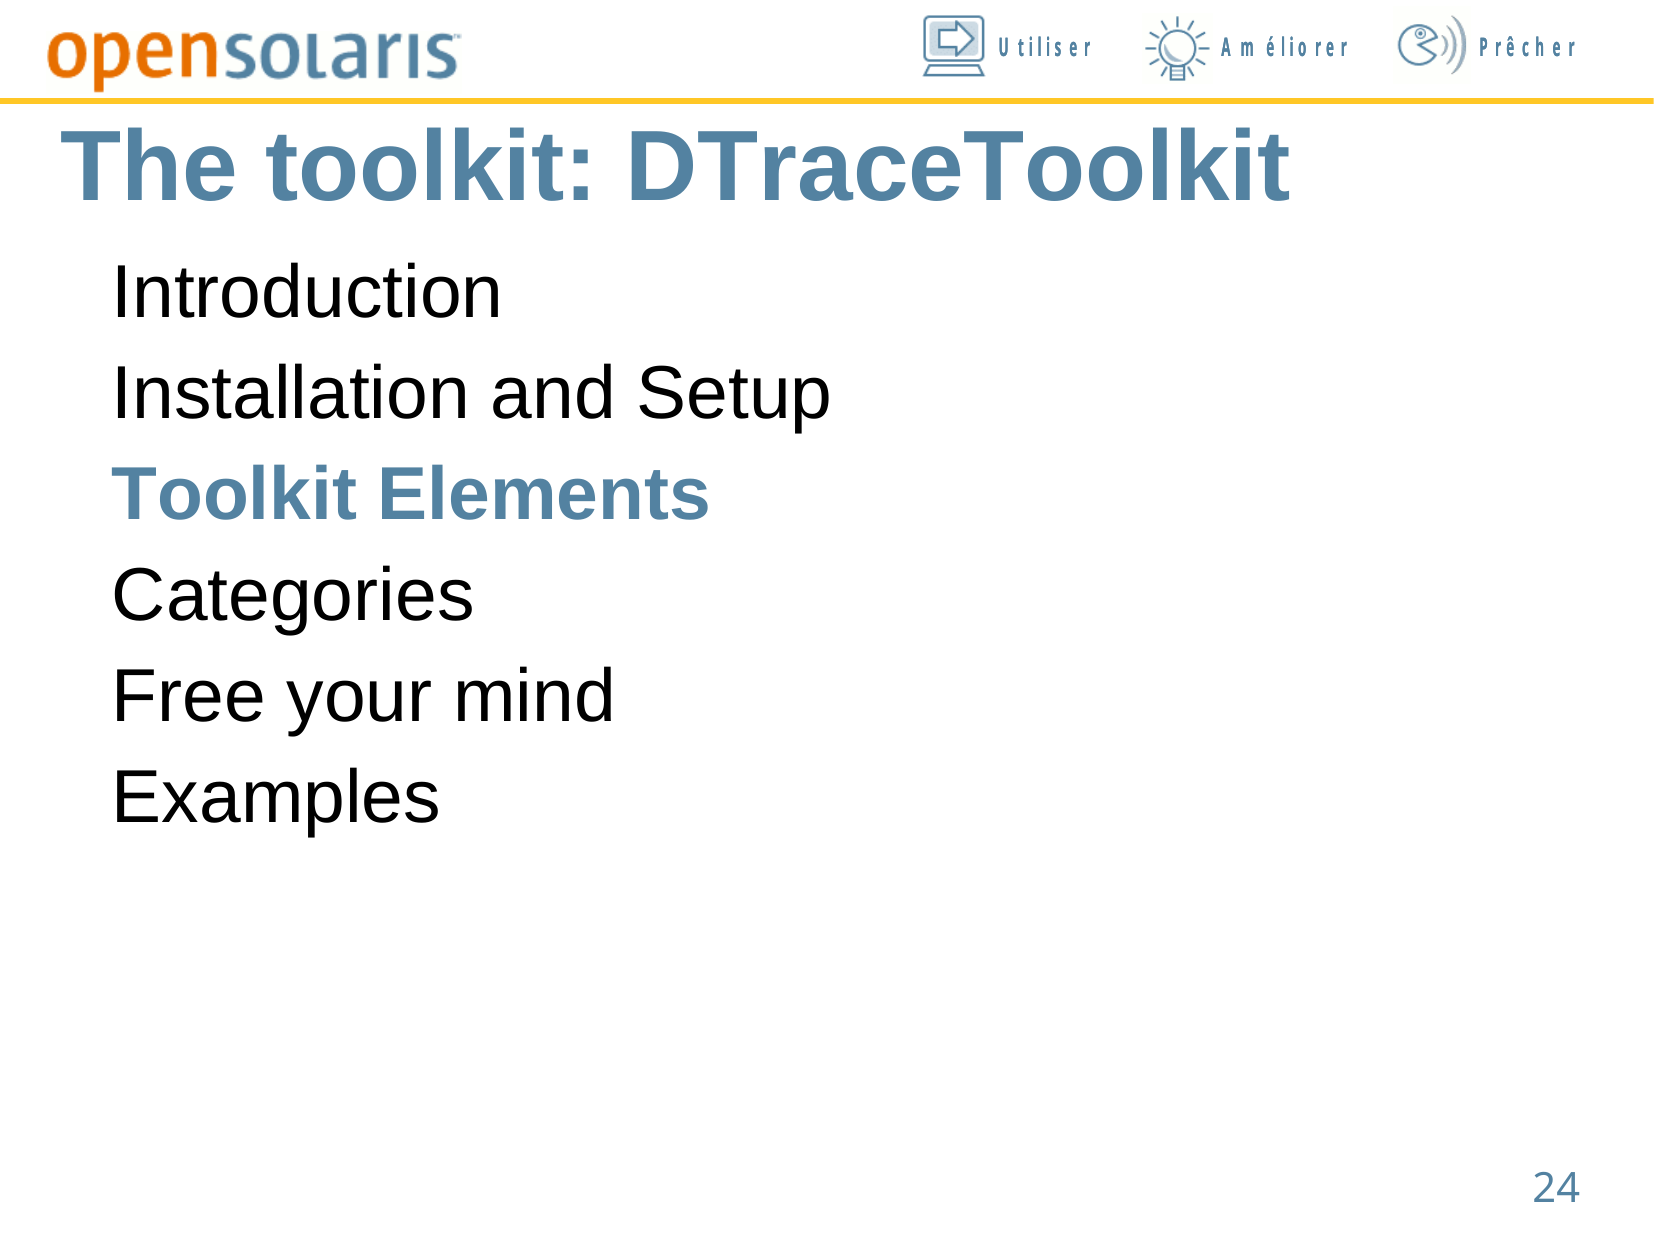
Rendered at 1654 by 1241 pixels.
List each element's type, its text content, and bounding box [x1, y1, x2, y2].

picture [46, 31, 462, 94]
title The toolkit: DTraceToolkit [60, 109, 1534, 222]
list Introduction Installation and Setup Toolkit Elements Categories Free your mind Examples [94, 249, 1552, 1163]
